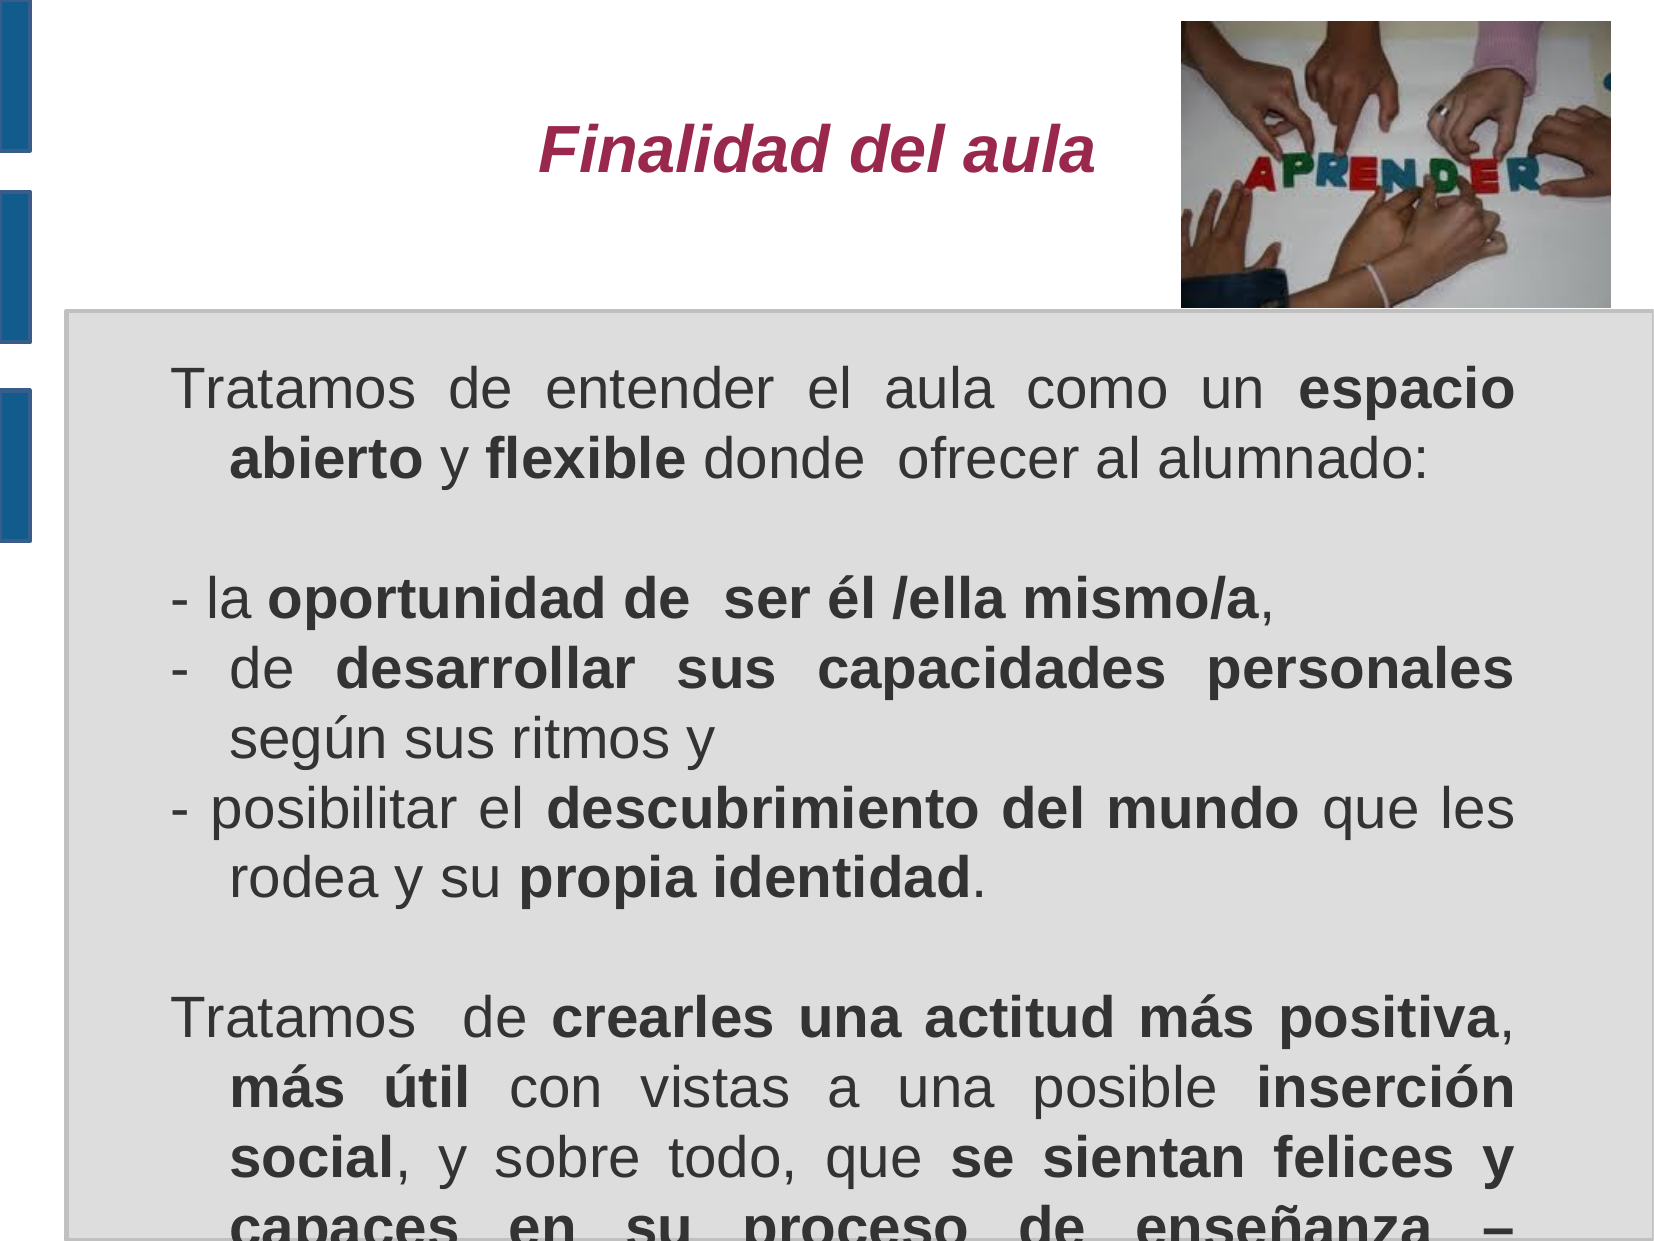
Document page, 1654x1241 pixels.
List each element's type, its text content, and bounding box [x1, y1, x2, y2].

list Tratamos de entender el aula como un espacio abierto y flexible donde ofrecer al alumnado: - la oportunidad de ser él /ella mismo/a, - de desarrollar sus capacidades personales según sus ritmos y - posibilitar el descubrimiento del mundo que les rodea y su propia identidad. Tratamos de crearles una actitud más positiva, más útil con vistas a una posible inserción social, y sobre todo, que se sientan felices y capaces en su proceso de enseñanza – aprendizaje. [134, 350, 1516, 1211]
title Finalidad del aula [121, 82, 1181, 290]
picture [1181, 21, 1611, 308]
